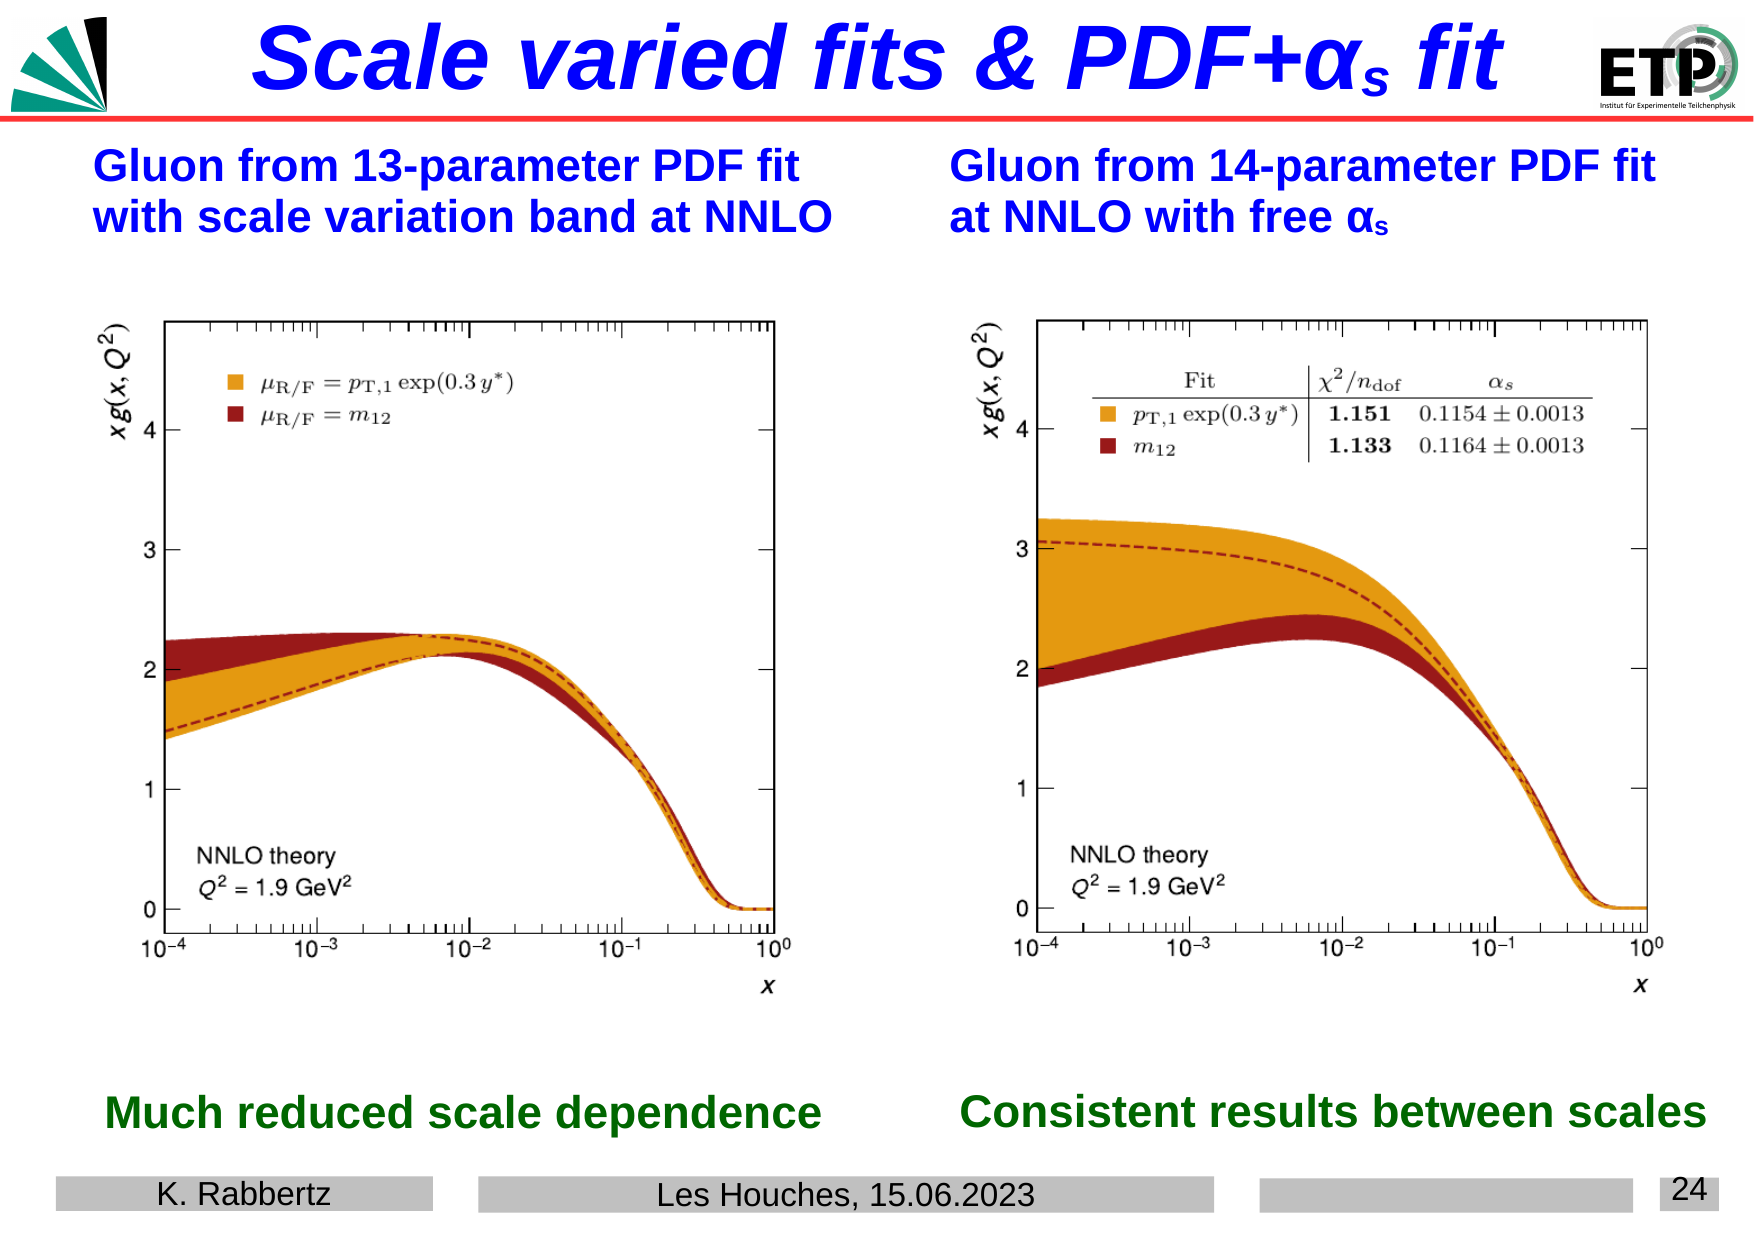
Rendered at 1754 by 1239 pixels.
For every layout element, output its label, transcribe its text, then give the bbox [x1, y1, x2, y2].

text_box Gluon from 13-parameter PDF fit with scale variation band at NNLO [81, 133, 846, 248]
text_box Much reduced scale dependence [92, 1081, 835, 1145]
text_box Gluon from 14-parameter PDF fit at NNLO with free αs [937, 133, 1669, 248]
picture [86, 303, 799, 1001]
picture [11, 17, 107, 113]
text_box Consistent results between scales [947, 1079, 1721, 1143]
picture [1630, 17, 1745, 112]
title Scale varied fits & PDF+αs fit [124, 0, 1630, 116]
picture [963, 303, 1676, 1001]
